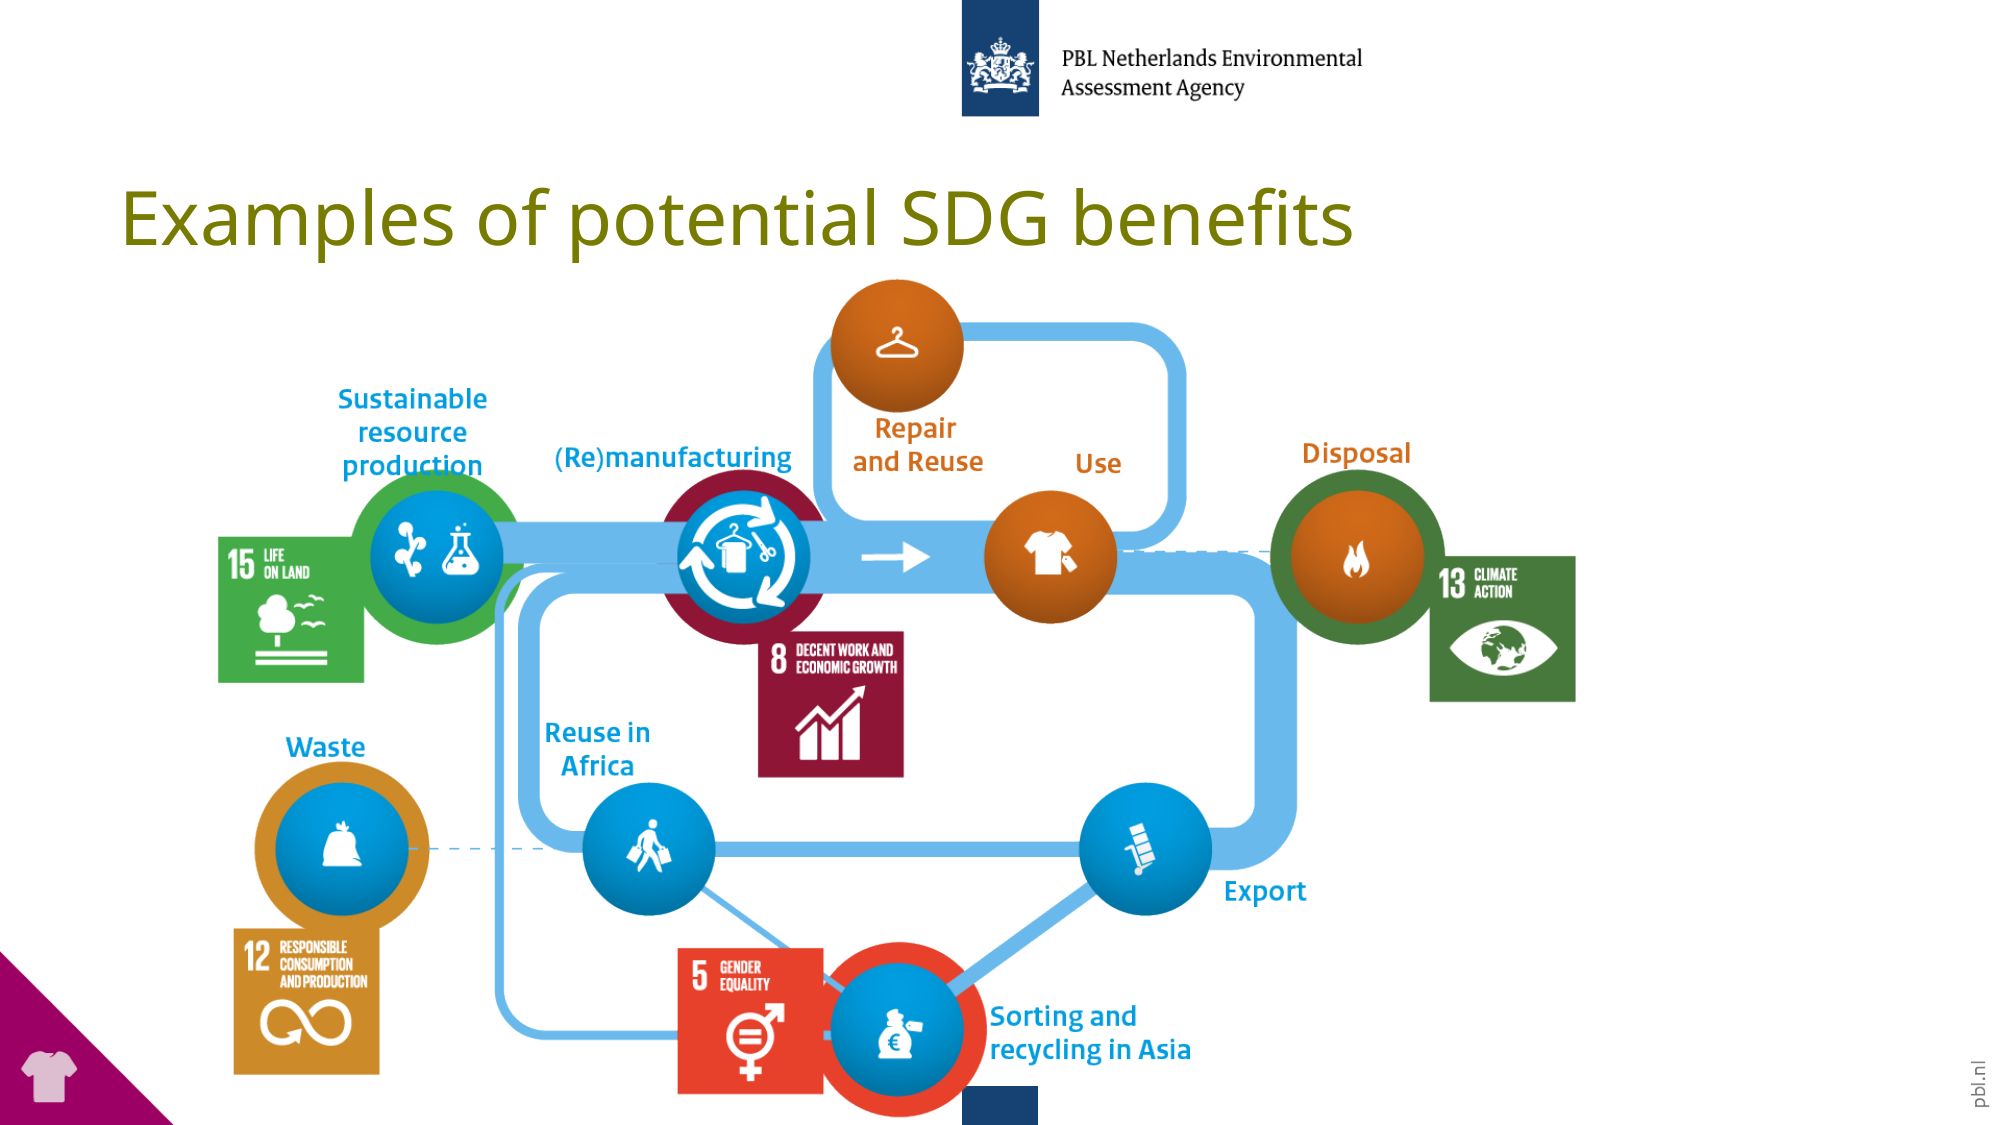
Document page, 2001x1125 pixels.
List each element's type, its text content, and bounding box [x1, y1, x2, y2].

picture [0, 0, 2000, 1125]
title Examples of potential SDG benefits [104, 172, 1897, 329]
